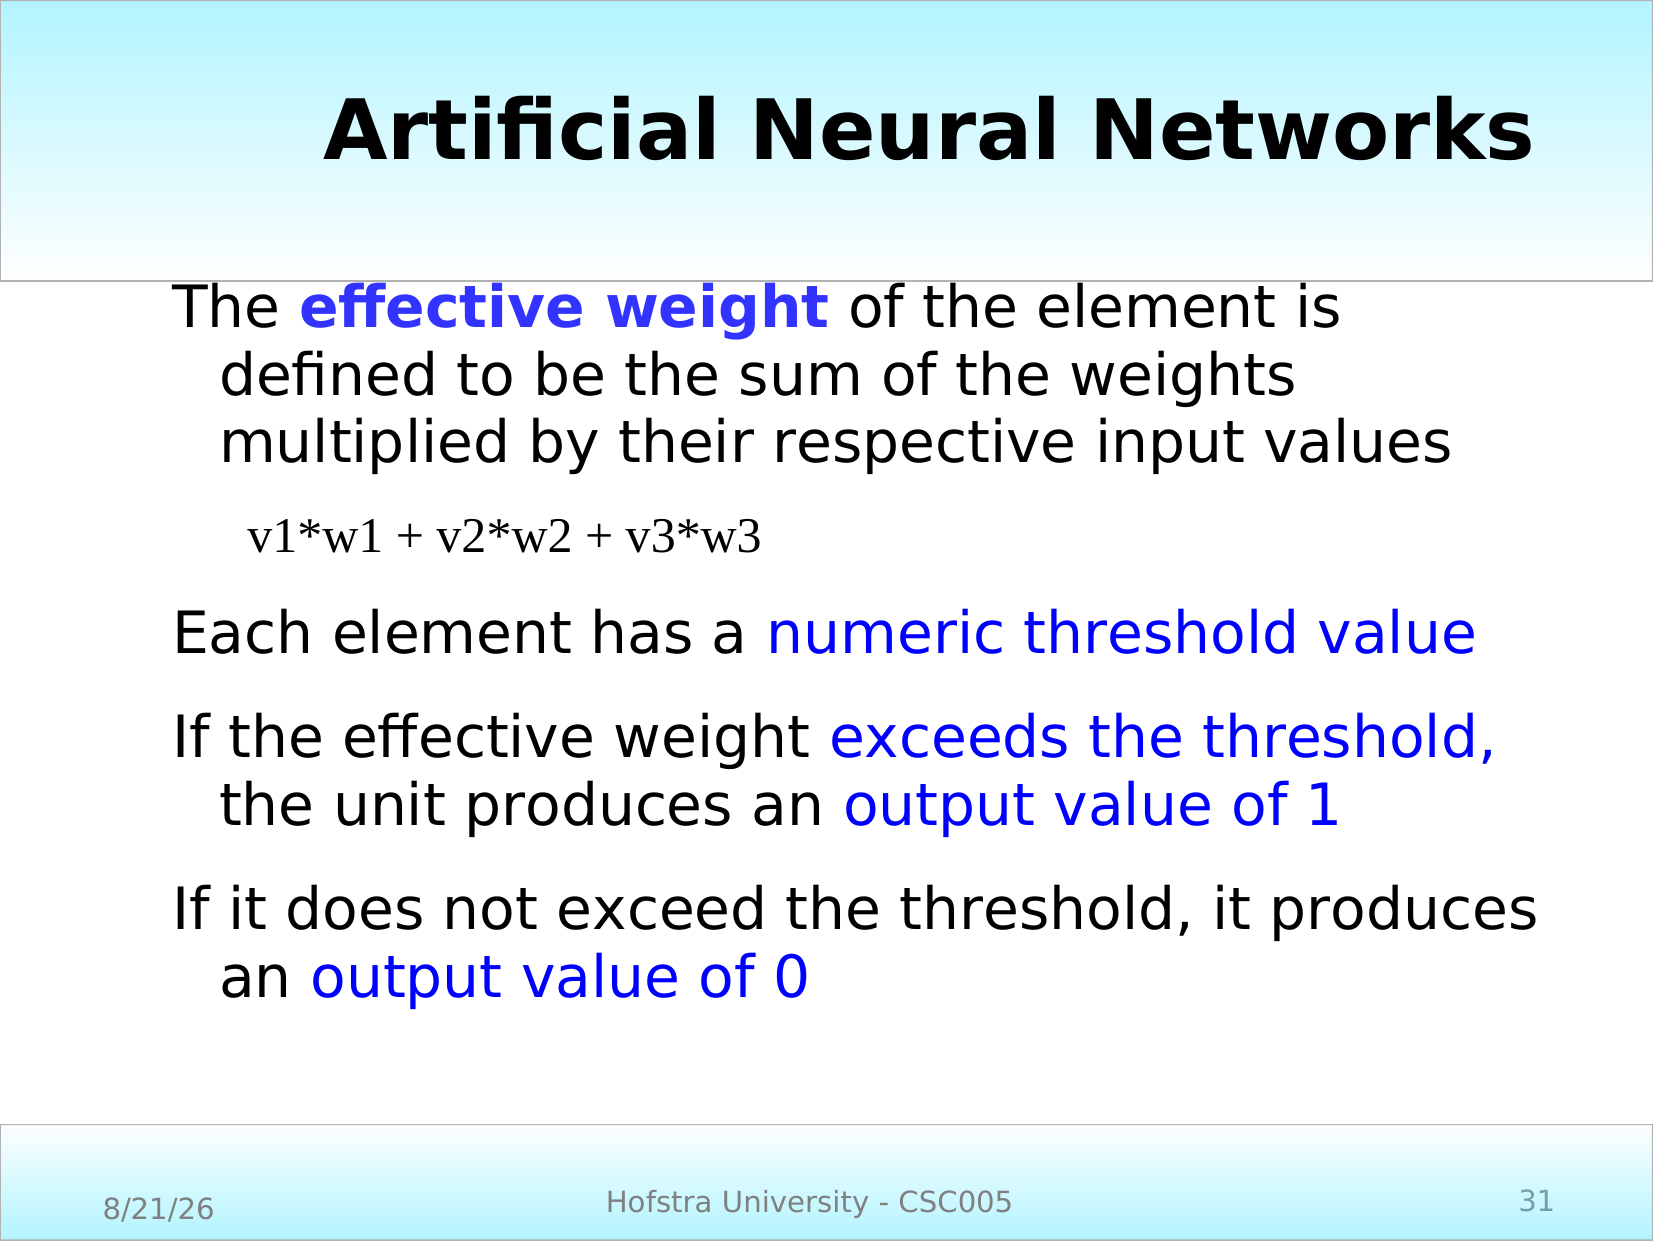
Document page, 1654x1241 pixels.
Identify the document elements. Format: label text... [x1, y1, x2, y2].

title Artificial Neural Networks [247, 12, 1612, 250]
list The effective weight of the element is defined to be the sum of the weights multiplied by their respective input values v1*w1 + v2*w2 + v3*w3 Each element has a numeric threshold value If the effective weight exceeds the threshold, the unit produces an output value of 1 If it does not exceed the threshold, it produces an output value of 0 [82, 265, 1571, 1073]
